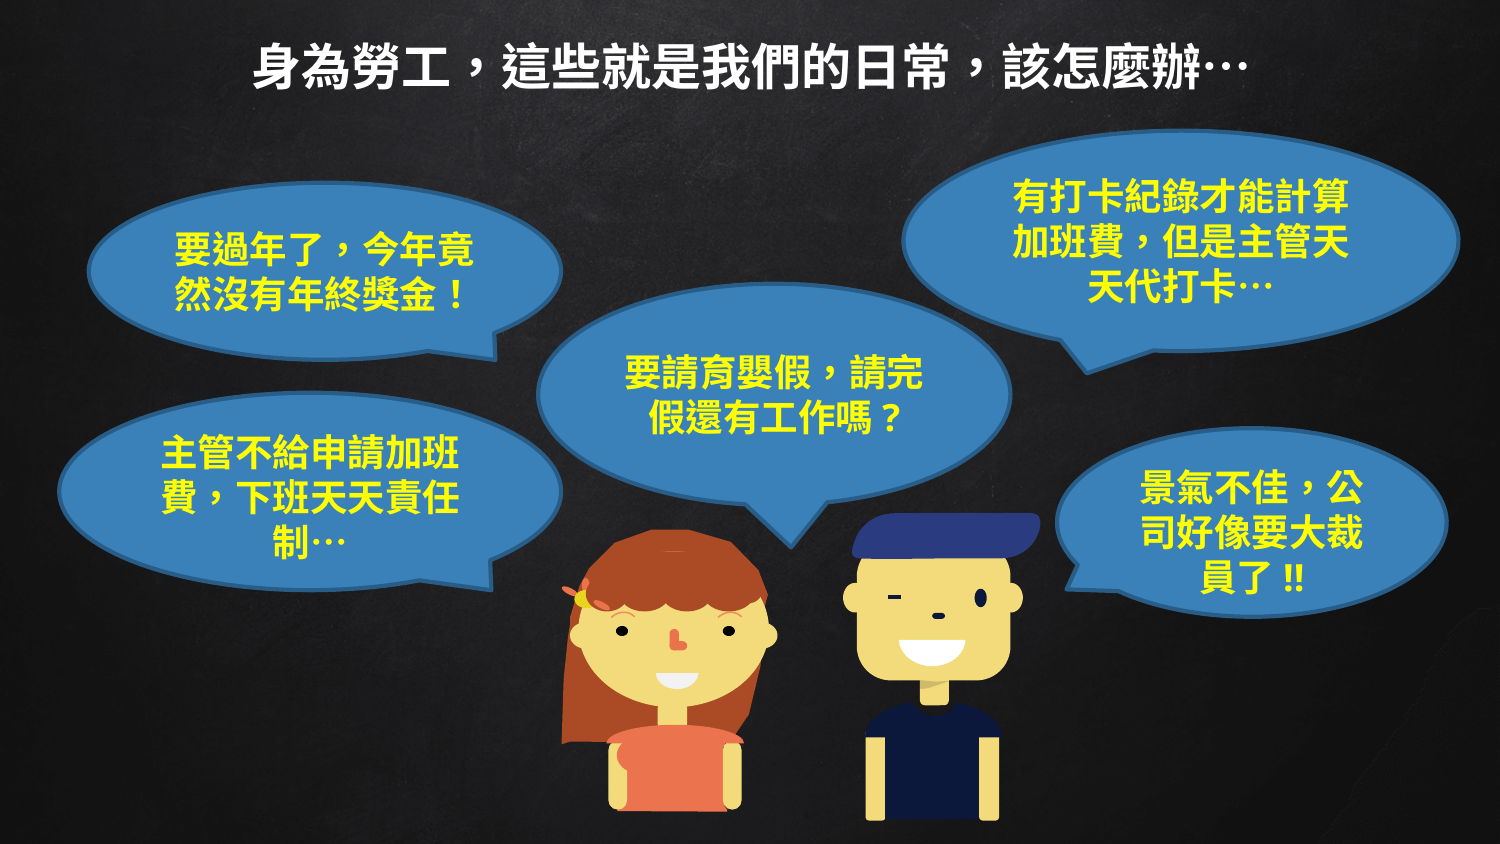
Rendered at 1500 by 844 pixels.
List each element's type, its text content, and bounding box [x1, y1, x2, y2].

text_box 要請育嬰假，請完假還有工作嗎? [538, 283, 1011, 548]
text_box 有打卡紀錄才能計算加班費，但是主管天天代打卡… [903, 130, 1459, 374]
title 身為勞工，這些就是我們的日常，該怎麼辦… [76, 20, 1427, 171]
text_box 景氣不佳，公司好像要大裁員了!! [1057, 428, 1447, 617]
text_box 要過年了，今年竟然沒有年終獎金！ [88, 182, 562, 360]
text_box [561, 529, 778, 812]
text_box [865, 702, 1002, 821]
text_box [843, 512, 1041, 706]
text_box 主管不給申請加班費，下班天天責任制… [59, 392, 562, 591]
